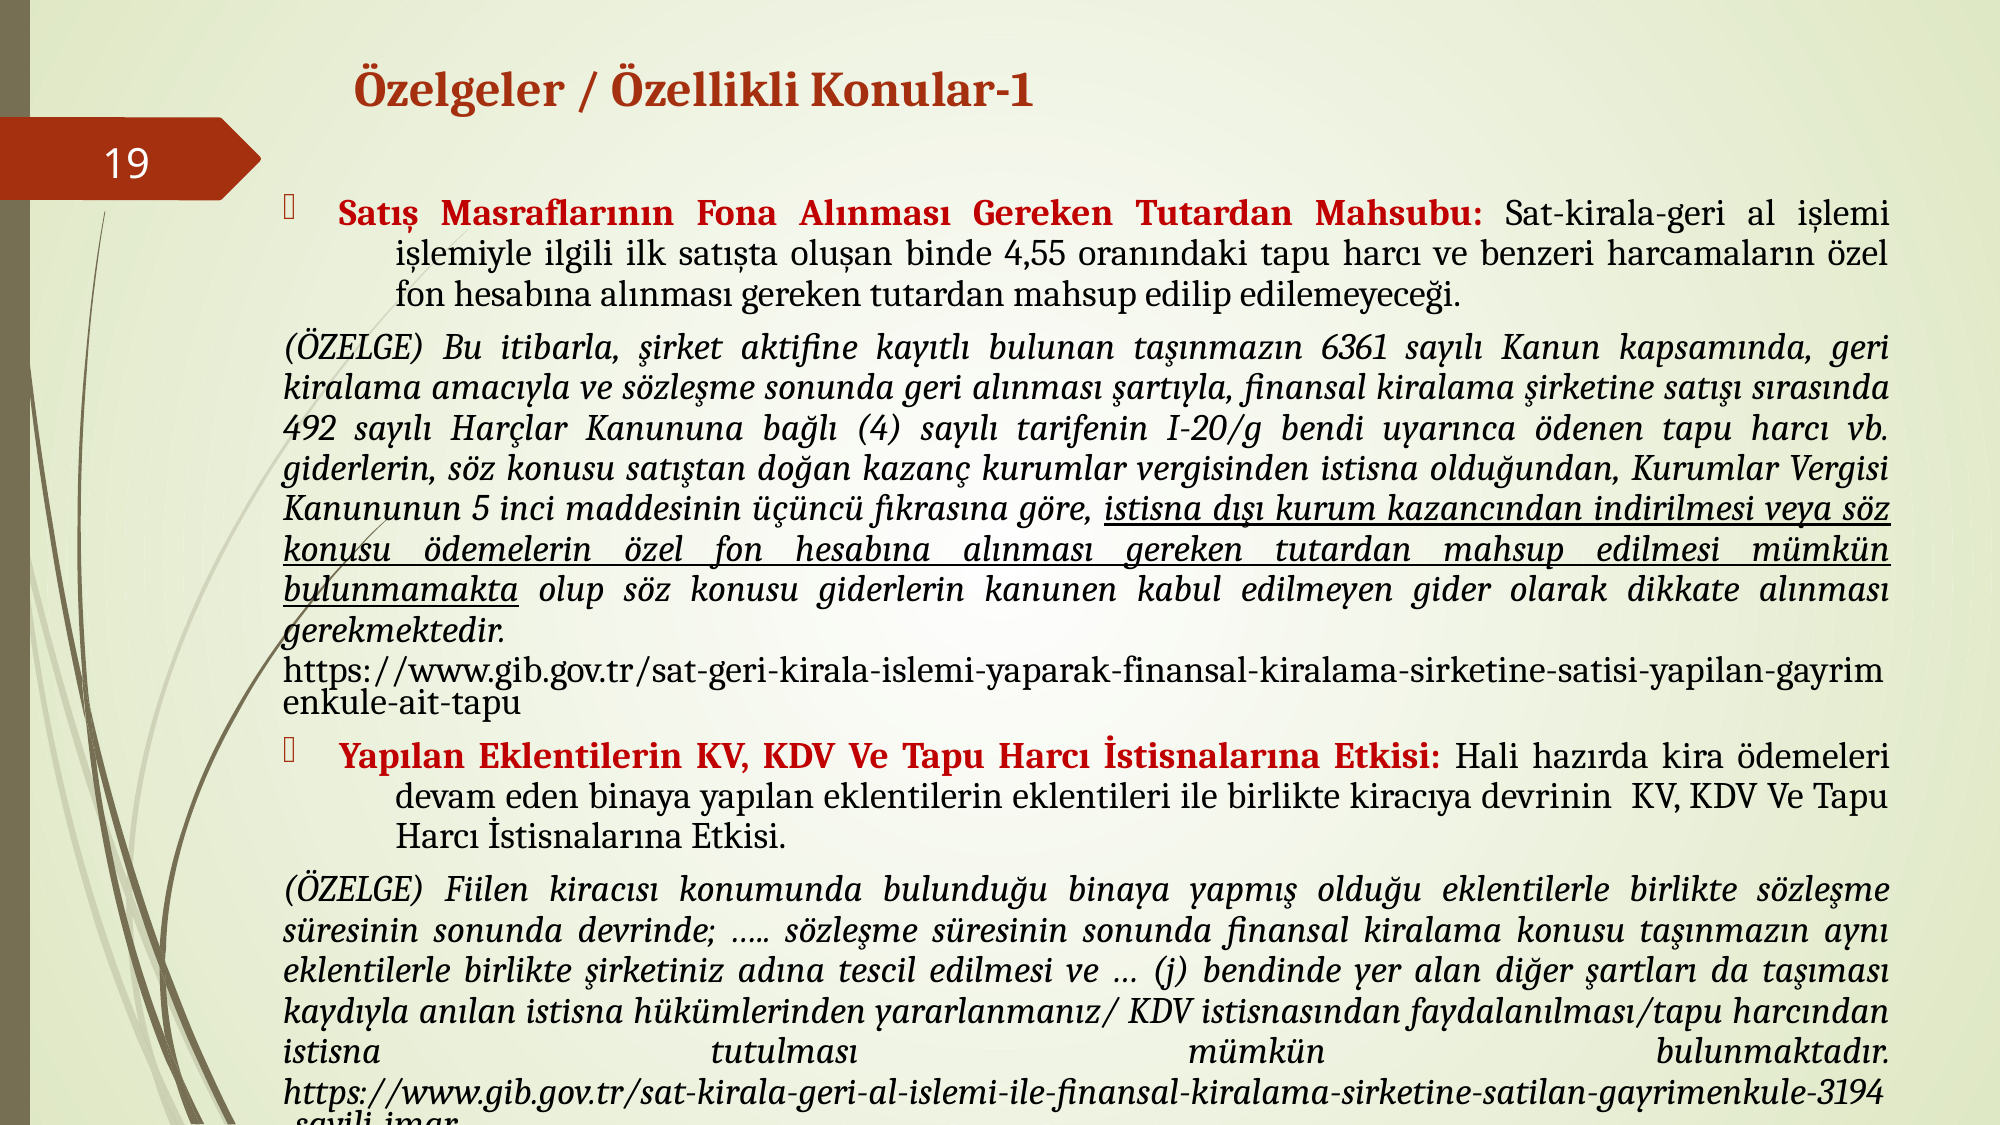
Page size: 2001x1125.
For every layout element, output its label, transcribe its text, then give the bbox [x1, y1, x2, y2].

text_box [87, 129, 216, 190]
list Satış Masraflarının Fona Alınması Gereken Tutardan Mahsubu: Sat-kirala-geri al işlemi işlemiyle ilgili ilk satışta oluşan binde 4,55 oranındaki tapu harcı ve benzeri harcamaların özel fon hesabına alınması gereken tutardan mahsup edilip edilemeyeceği. (ÖZELGE) Bu itibarla, şirket aktifine kayıtlı bulunan taşınmazın 6361 sayılı Kanun kapsamında, geri kiralama amacıyla ve sözleşme sonunda geri alınması şartıyla, finansal kiralama şirketine satışı sırasında 492 sayılı Harçlar Kanununa bağlı (4) sayılı tarifenin I-20/g bendi uyarınca ödenen tapu harcı vb. giderlerin, söz konusu satıştan doğan kazanç kurumlar vergisinden istisna olduğundan, Kurumlar Vergisi Kanununun 5 inci maddesinin üçüncü fıkrasına göre, istisna dışı kurum kazancından indirilmesi veya söz konusu ödemelerin özel fon hesabına alınması gereken tutardan mahsup edilmesi mümkün bulunmamakta olup söz konusu giderlerin kanunen kabul edilmeyen gider olarak dikkate alınması gerekmektedir. https://www.gib.gov.tr/sat-geri-kirala-islemi-yaparak-finansal-kiralama-sirketine-satisi-yapilan-gayrimenkule-ait-tapu Yapılan Eklentilerin KV, KDV Ve Tapu Harcı İstisnalarına Etkisi: Hali hazırda kira ödemeleri devam eden binaya yapılan eklentilerin eklentileri ile birlikte kiracıya devrinin KV, KDV Ve Tapu Harcı İstisnalarına Etkisi. (ÖZELGE) Fiilen kiracısı konumunda bulunduğu binaya yapmış olduğu eklentilerle birlikte sözleşme süresinin sonunda devrinde; ….. sözleşme süresinin sonunda finansal kiralama konusu taşınmazın aynı eklentilerle birlikte şirketiniz adına tescil edilmesi ve … (j) bendinde yer alan diğer şartları da taşıması kaydıyla anılan istisna hükümlerinden yararlanmanız/ KDV istisnasından faydalanılması/tapu harcından istisna tutulması mümkün bulunmaktadır. https://www.gib.gov.tr/sat-kirala-geri-al-islemi-ile-finansal-kiralama-sirketine-satilan-gayrimenkule-3194-sayili-imar [267, 185, 1906, 1098]
title Özelgeler / Özellikli Konular-1 [339, 49, 1924, 153]
